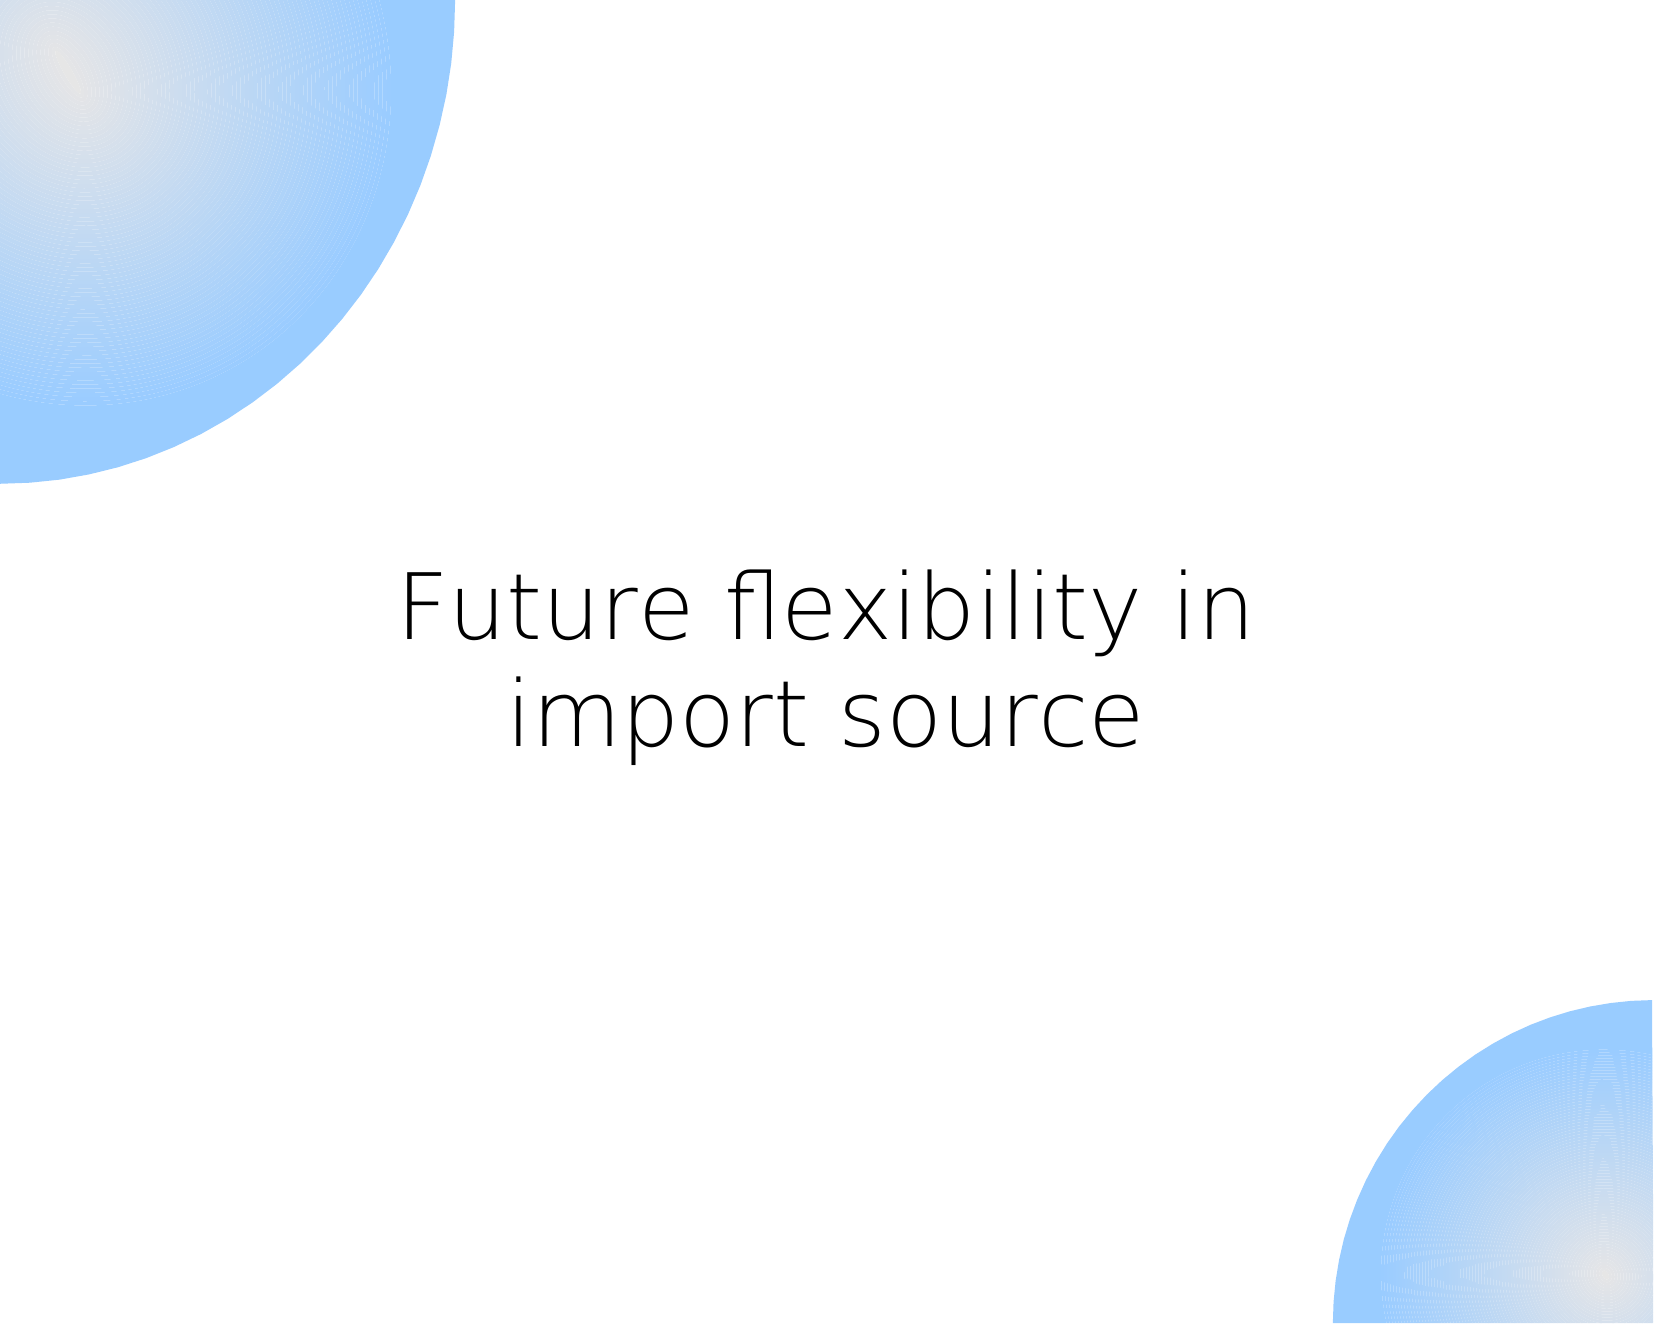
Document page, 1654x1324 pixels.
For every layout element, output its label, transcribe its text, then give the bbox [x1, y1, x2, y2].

subtitle Future flexibility in import source [82, 149, 1571, 1174]
